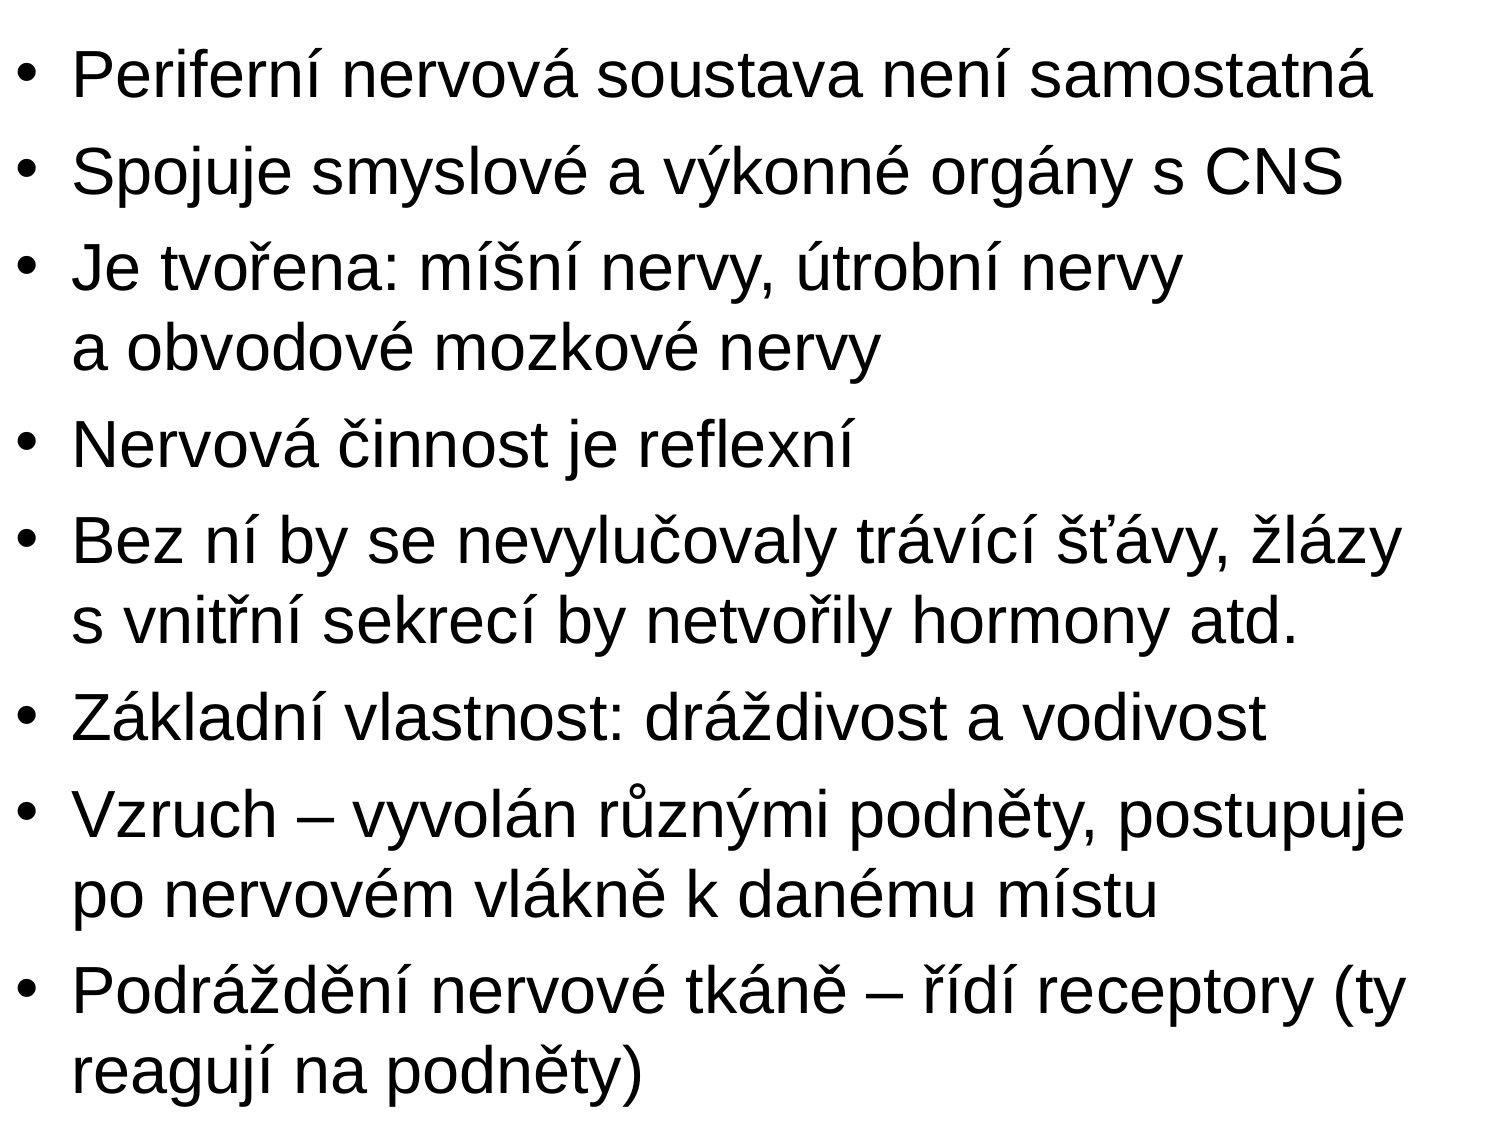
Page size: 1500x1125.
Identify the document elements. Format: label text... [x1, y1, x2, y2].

list Periferní nervová soustava není samostatná Spojuje smyslové a výkonné orgány s CNS Je tvořena: míšní nervy, útrobní nervy a obvodové mozkové nervy Nervová činnost je reflexní Bez ní by se nevylučovaly trávící šťávy, žlázy s vnitřní sekrecí by netvořily hormony atd. Základní vlastnost: dráždivost a vodivost Vzruch – vyvolán různými podněty, postupuje po nervovém vlákně k danému místu Podráždění nervové tkáně – řídí receptory (ty reagují na podněty) [0, 23, 1500, 1125]
